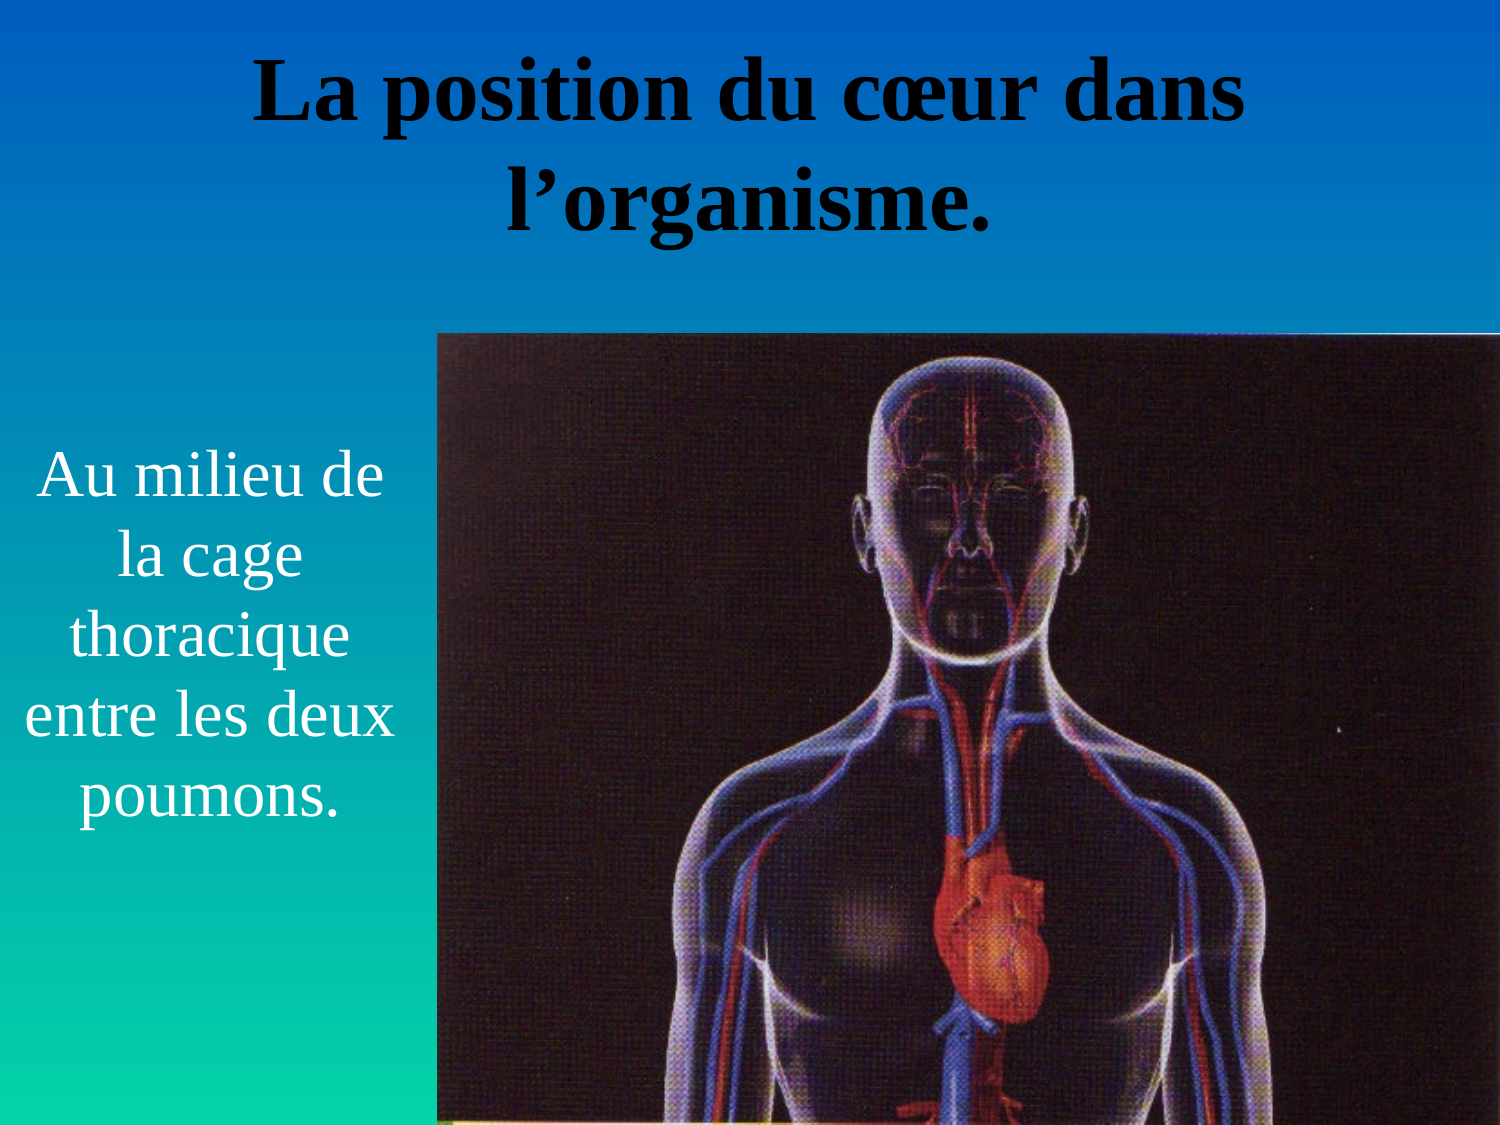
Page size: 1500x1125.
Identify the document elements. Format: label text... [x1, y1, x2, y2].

text_box Au milieu de la cage thoracique entre les deux poumons. [0, 421, 422, 838]
text_box La position du cœur dans l’organisme. [75, 21, 1426, 257]
picture [437, 334, 1500, 1125]
